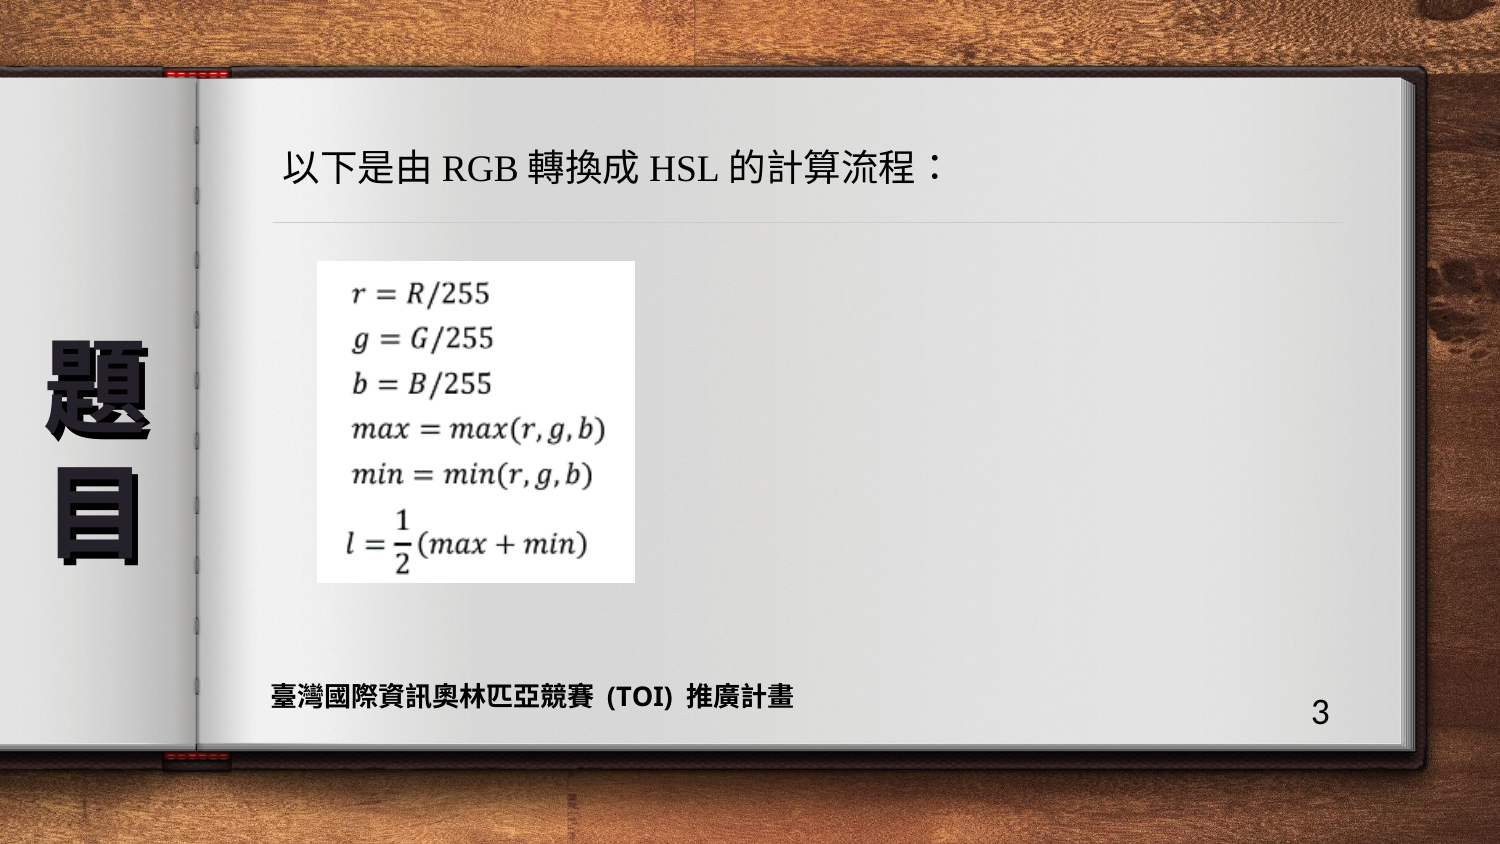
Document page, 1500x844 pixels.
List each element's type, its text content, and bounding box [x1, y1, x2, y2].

text_box 以下是由RGB轉換成HSL的計算流程： [267, 136, 1028, 197]
title 題 目 [28, 306, 210, 552]
text_box 3 [1295, 672, 1386, 737]
picture [317, 261, 635, 583]
